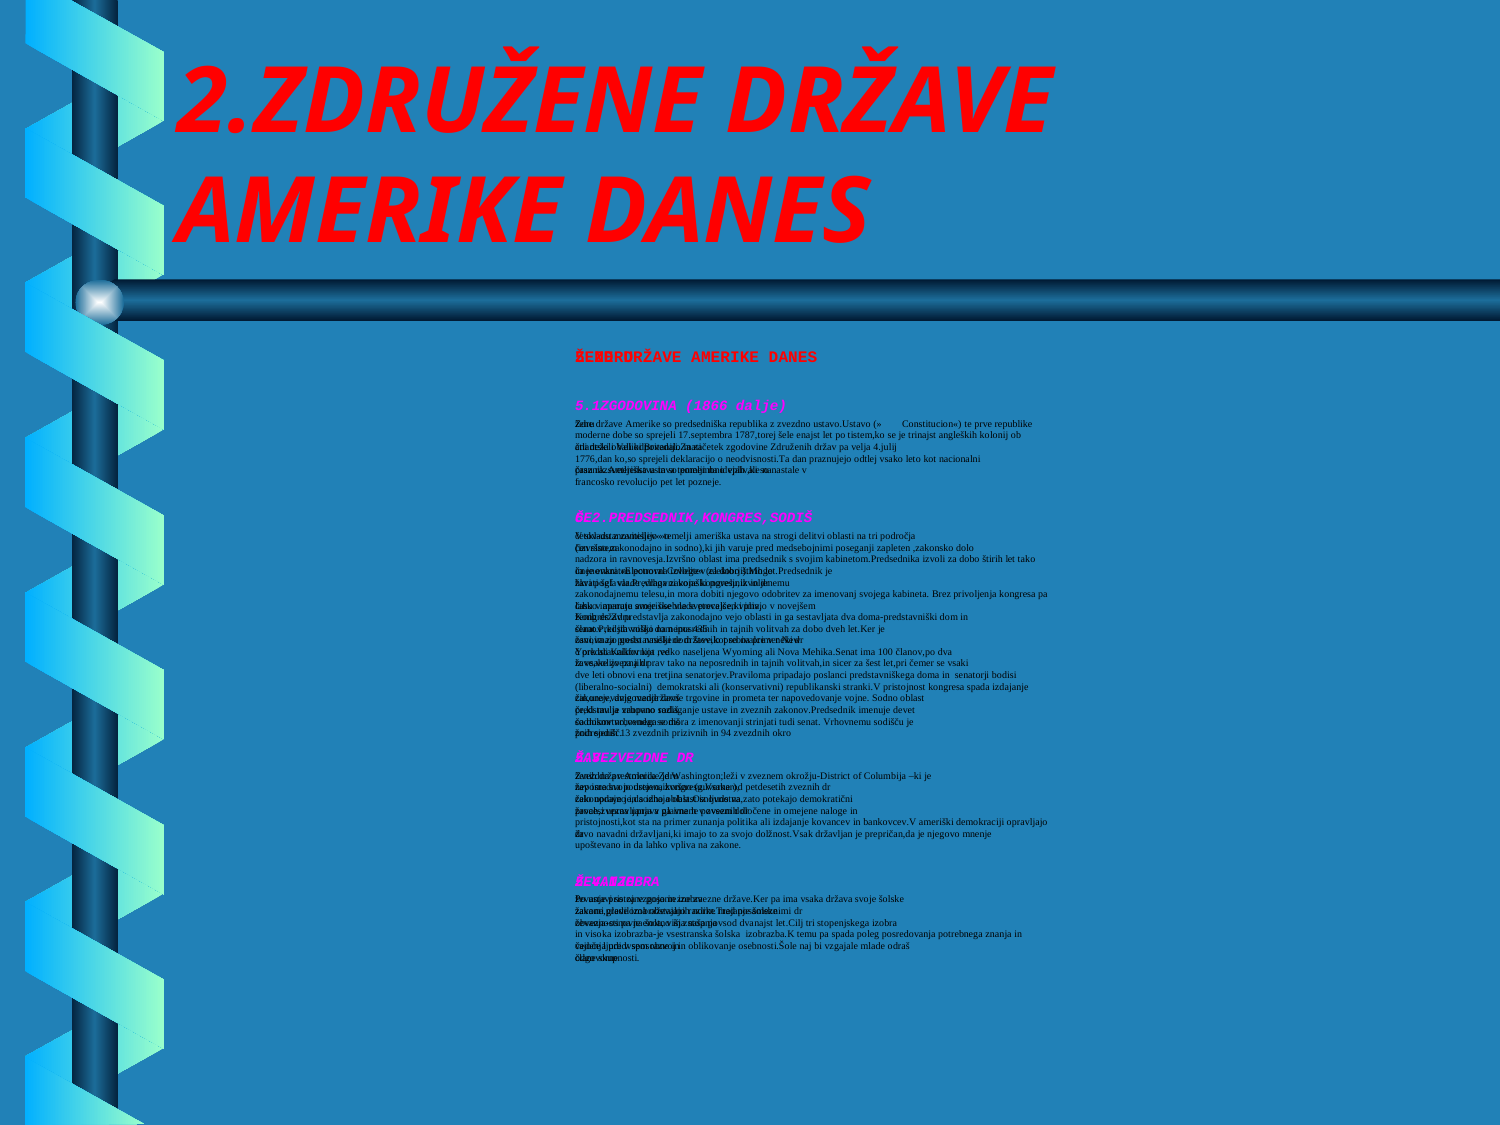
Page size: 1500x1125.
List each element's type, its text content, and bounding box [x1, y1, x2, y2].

title 2.ZDRUŽENE DRŽAVE AMERIKE DANES [162, 50, 1425, 269]
picture [575, 337, 1051, 976]
